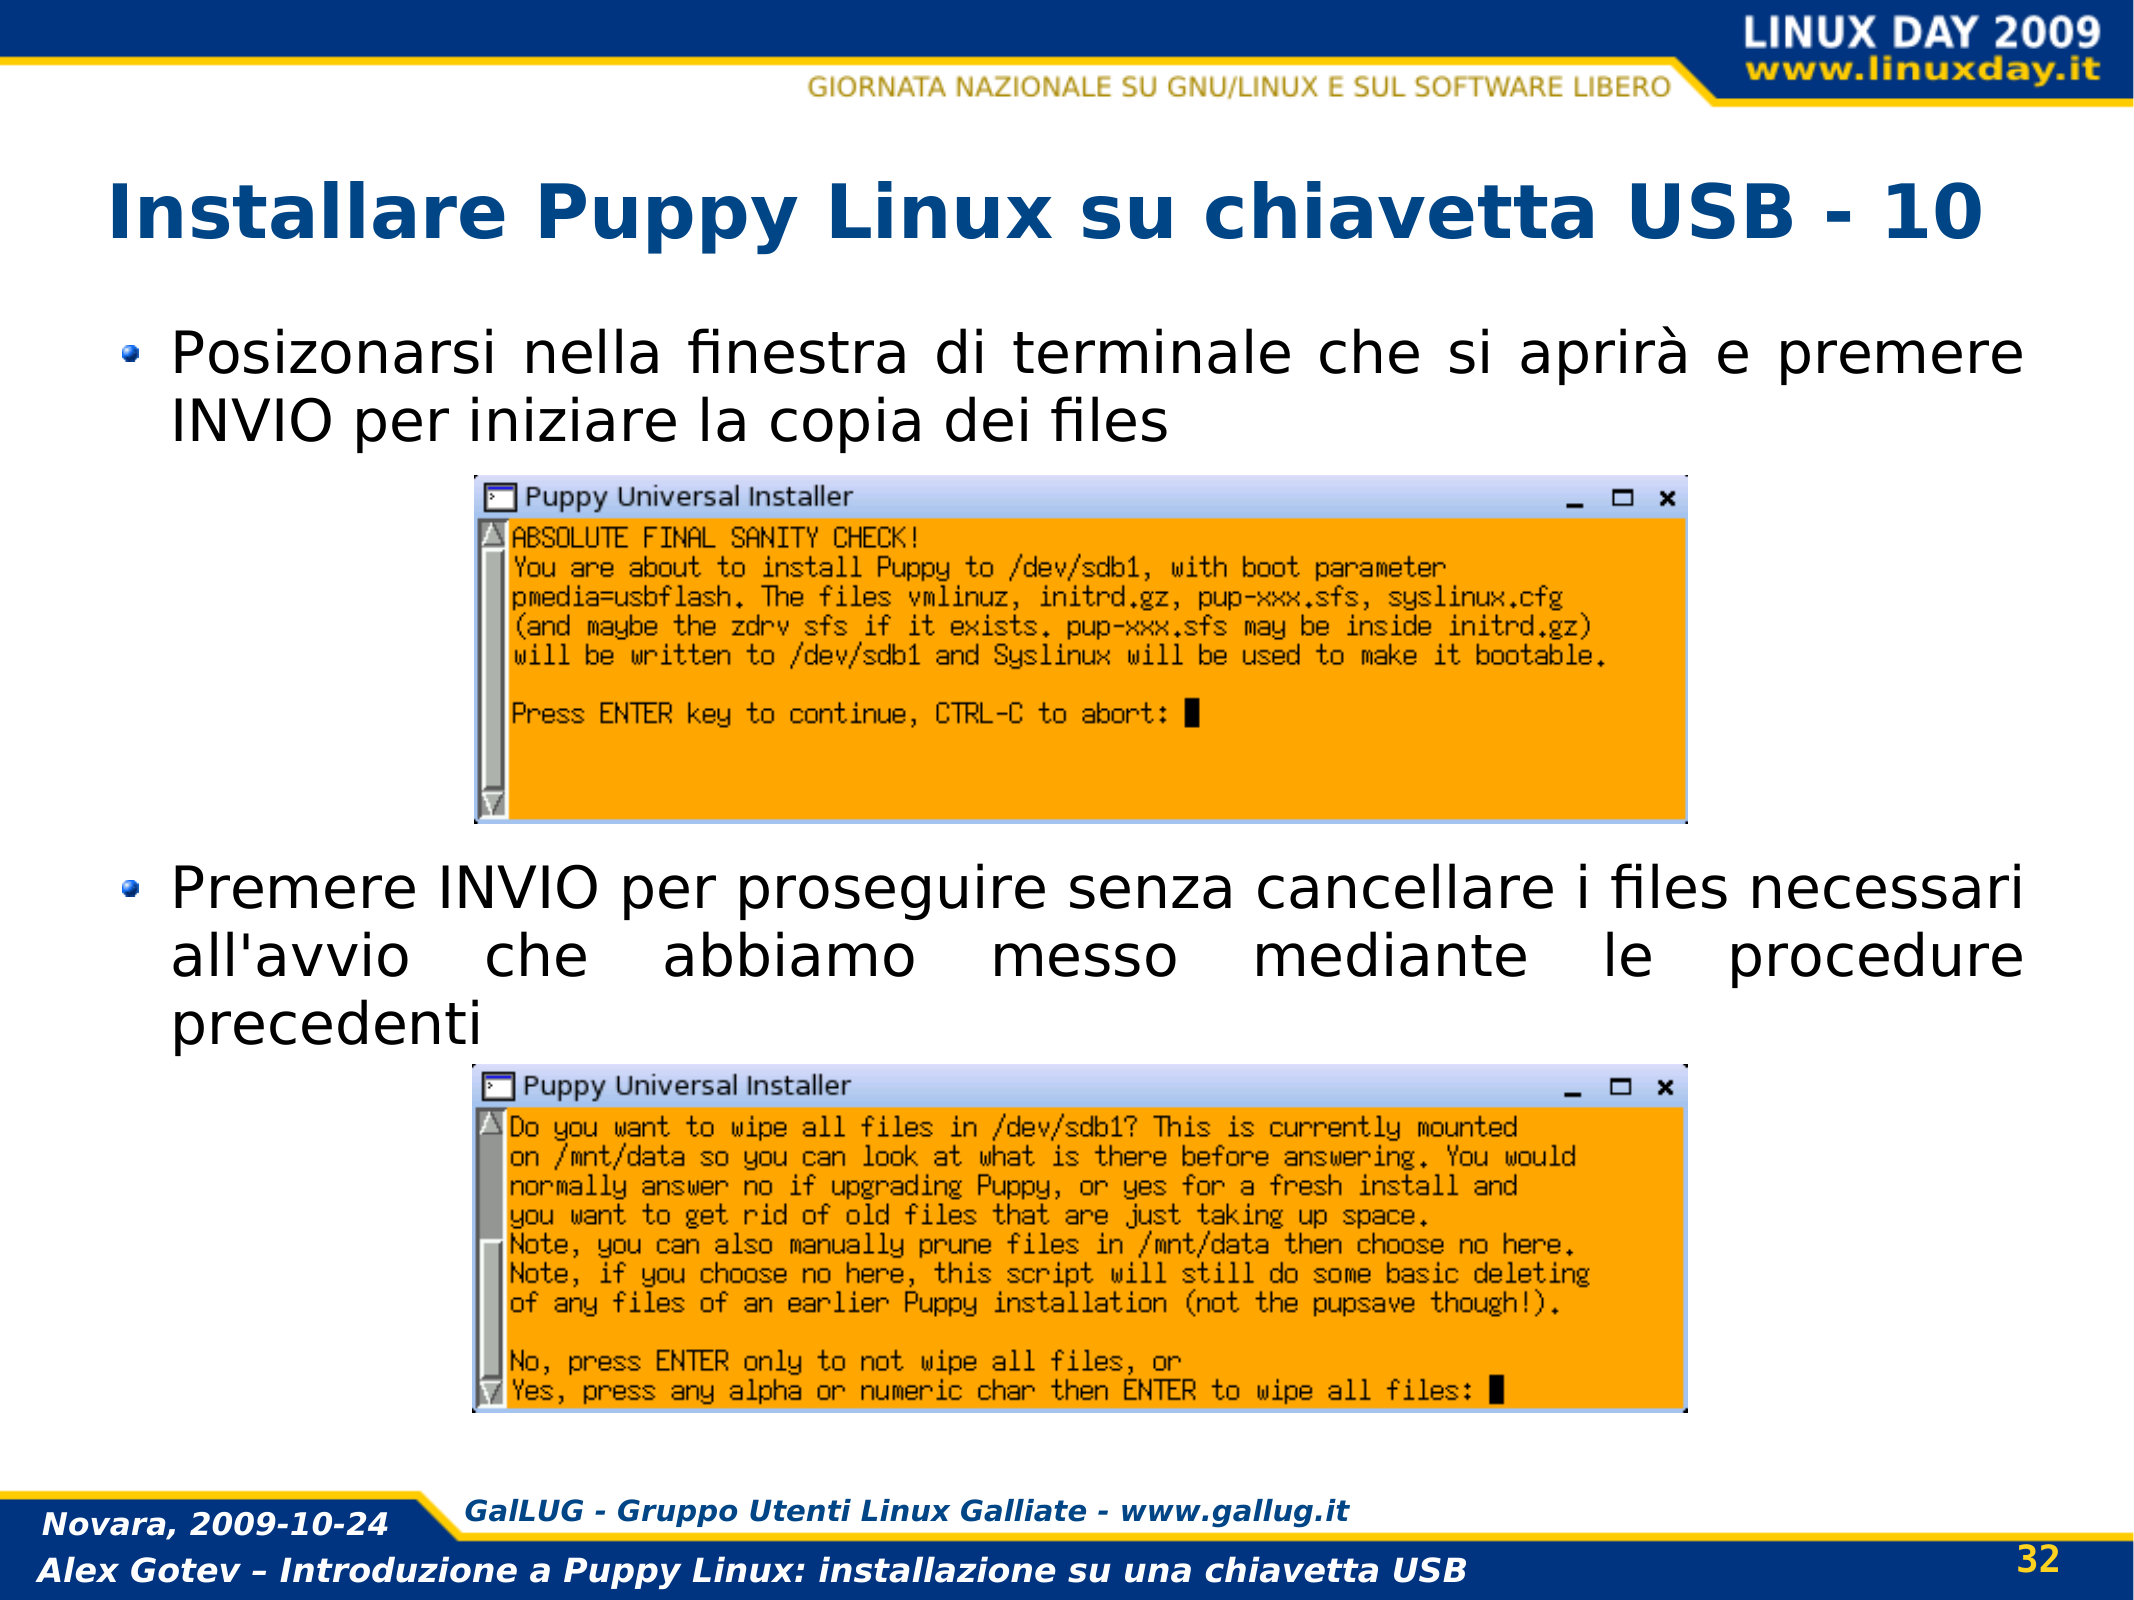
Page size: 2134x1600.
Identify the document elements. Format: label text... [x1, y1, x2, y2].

title Installare Puppy Linux su chiavetta USB - 10 [106, 159, 2080, 267]
picture [0, 0, 2134, 1600]
list Posizonarsi nella finestra di terminale che si aprirà e premere INVIO per iniziare la copia dei files Premere INVIO per proseguire senza cancellare i files necessari all'avvio che abbiamo messo mediante le procedure precedenti [106, 319, 2027, 1441]
